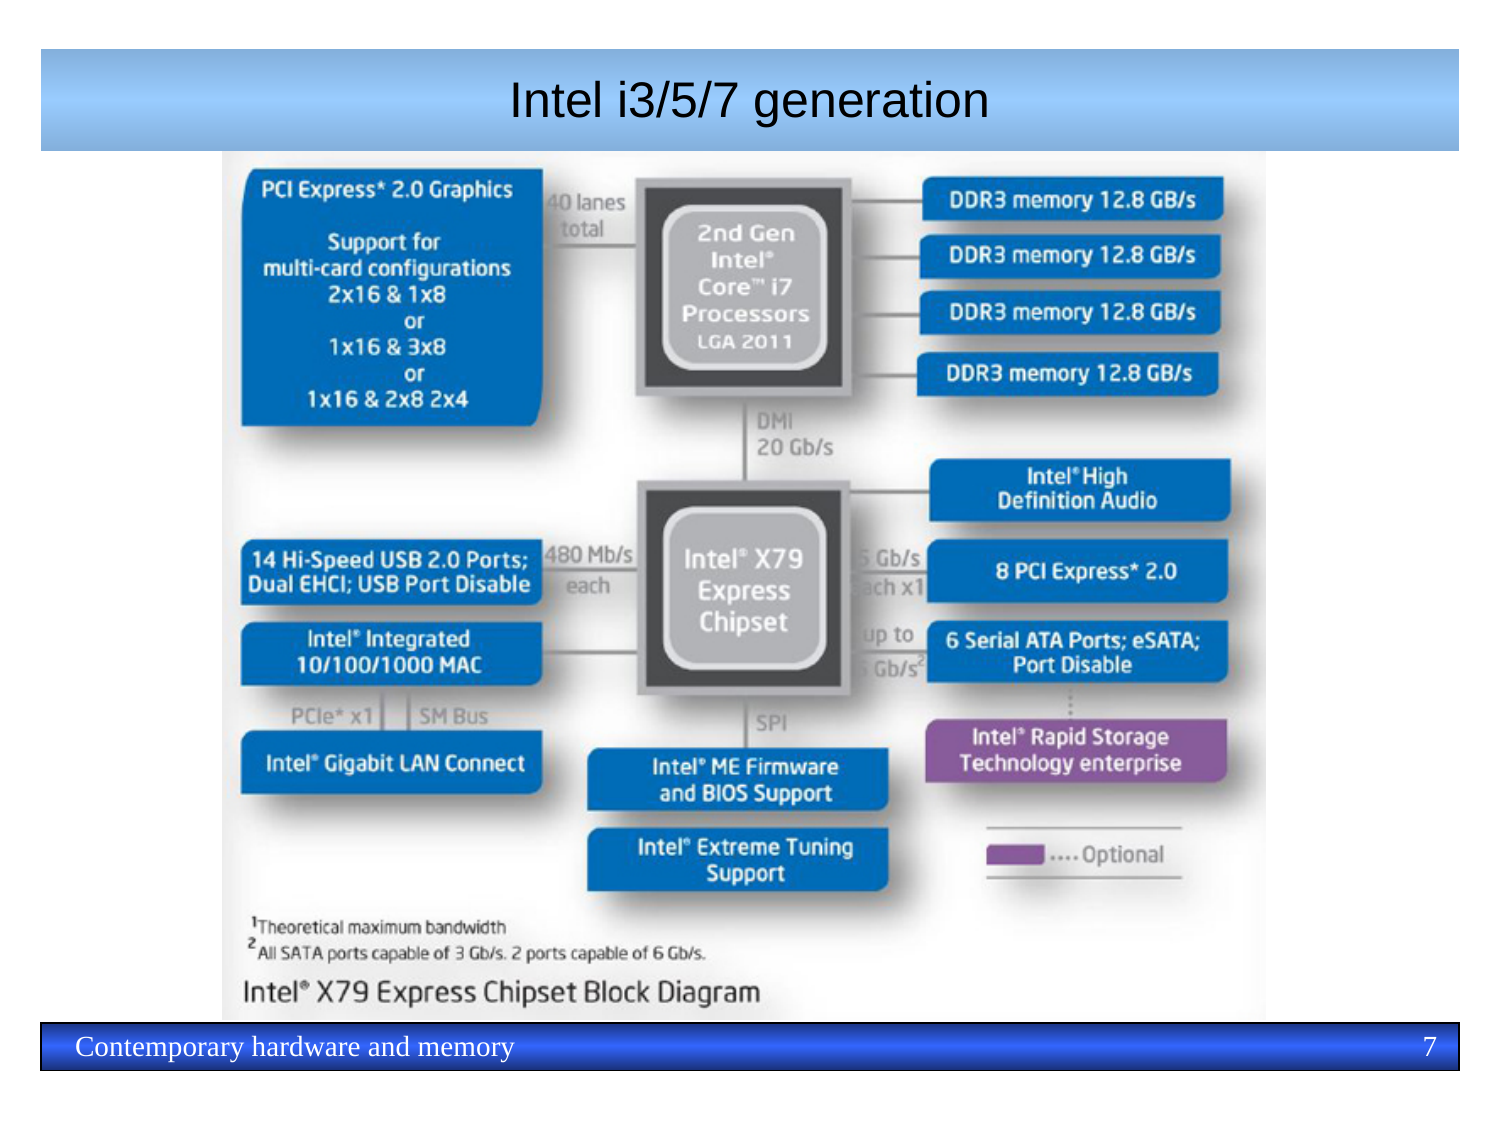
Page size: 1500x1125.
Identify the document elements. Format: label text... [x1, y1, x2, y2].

picture [222, 151, 1266, 1020]
title Intel i3/5/7 generation [41, 49, 1459, 151]
